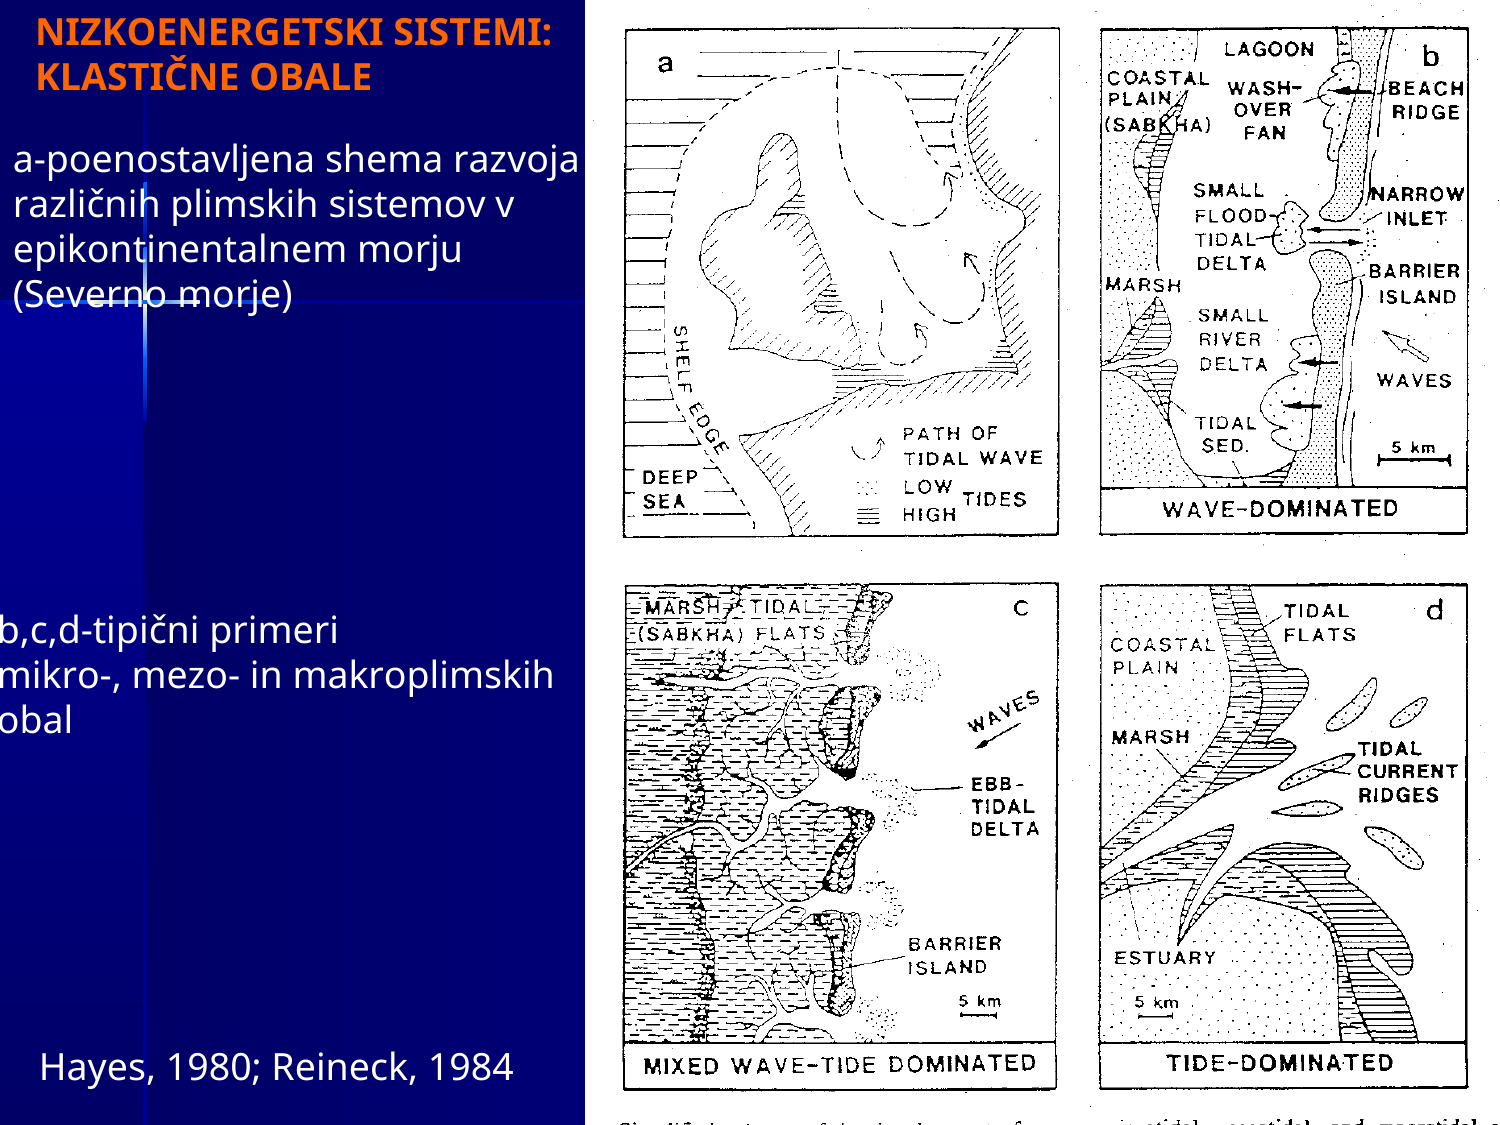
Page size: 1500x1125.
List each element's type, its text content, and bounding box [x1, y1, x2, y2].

text_box Hayes, 1980; Reineck, 1984 [24, 1034, 530, 1096]
text_box a-poenostavljena shema razvoja različnih plimskih sistemov v epikontinentalnem morju (Severno morje) [0, 127, 596, 324]
picture [585, 0, 1500, 1125]
text_box b,c,d-tipični primeri mikro-, mezo- in makroplimskih obal [0, 597, 571, 749]
text_box NIZKOENERGETSKI SISTEMI: KLASTIČNE OBALE [20, 0, 568, 106]
